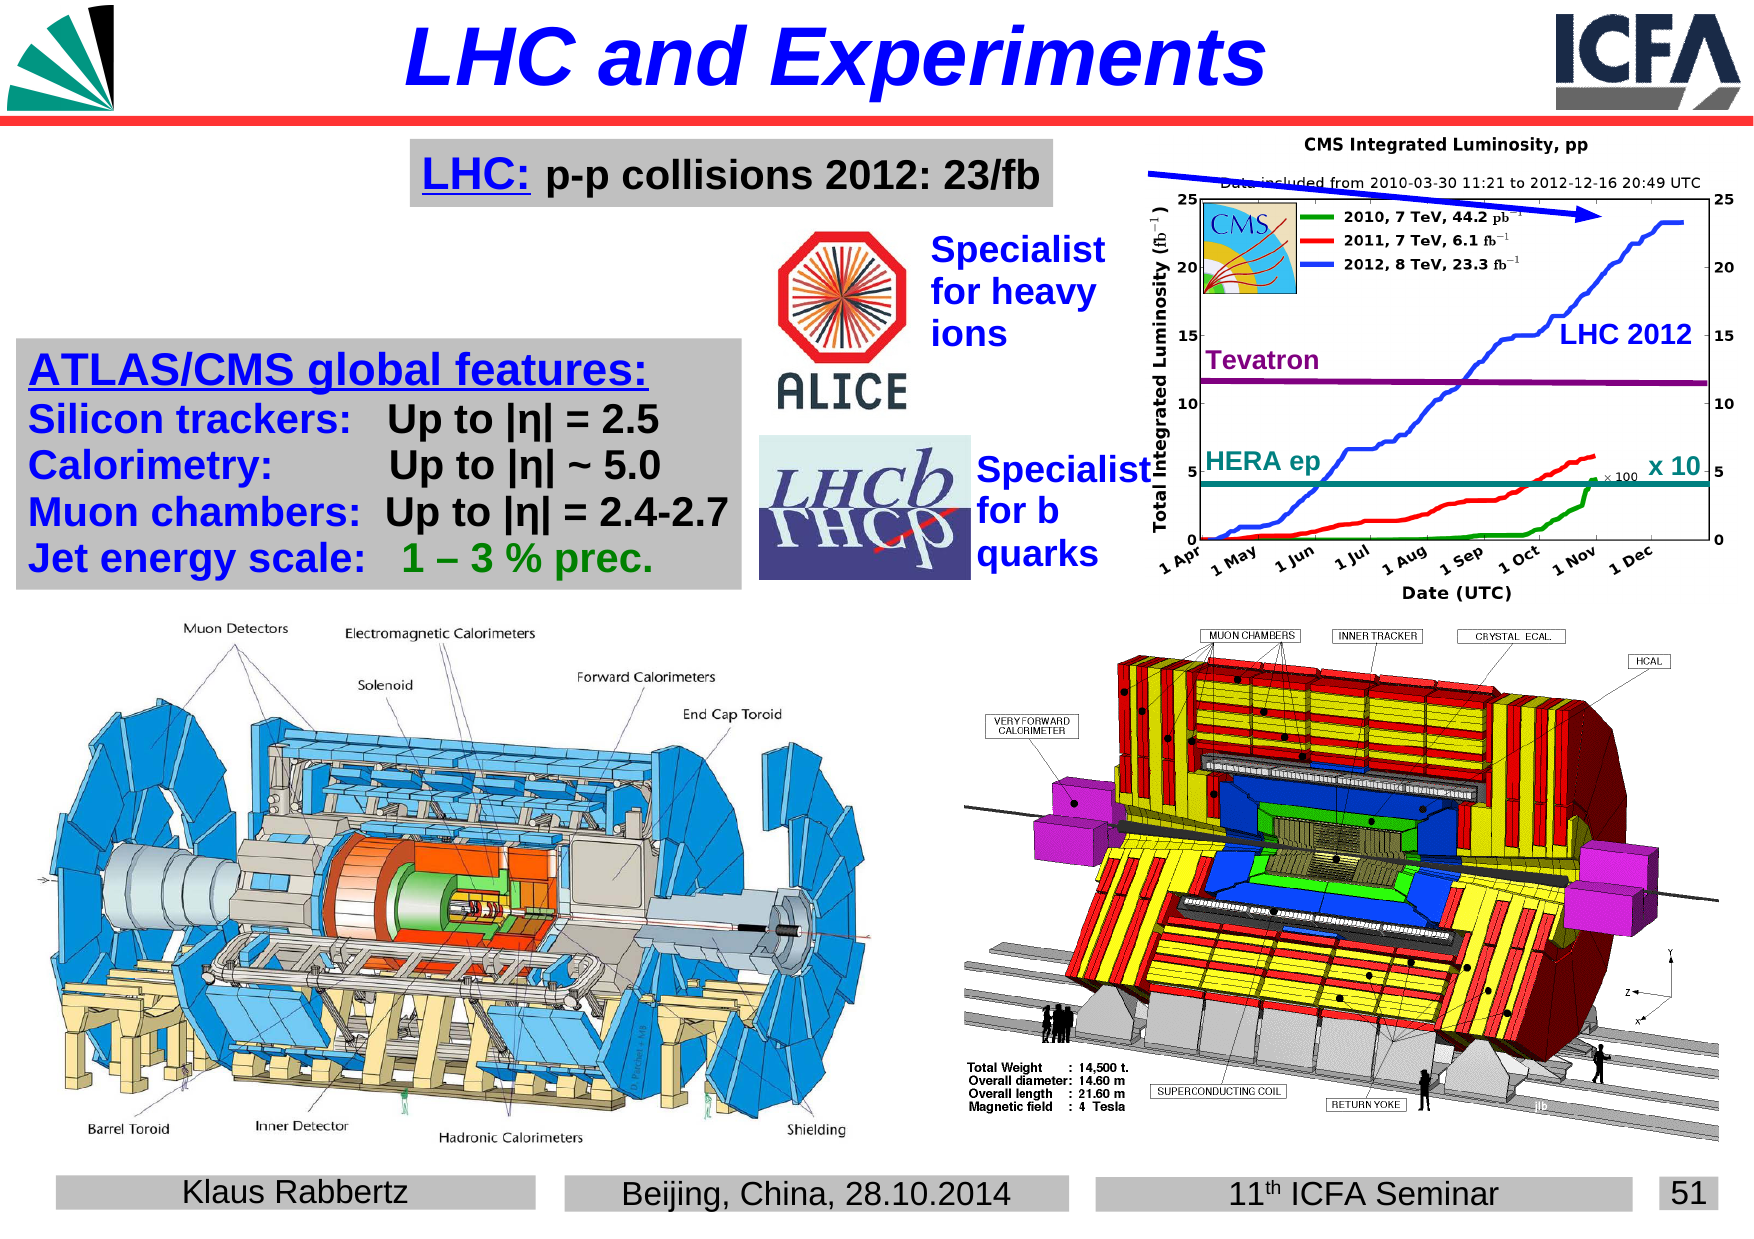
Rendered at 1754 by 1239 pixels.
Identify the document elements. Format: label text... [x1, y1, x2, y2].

picture [759, 435, 971, 580]
text_box Tevatron [1193, 339, 1329, 382]
text_box Specialist for heavy ions [918, 222, 1118, 361]
picture [1145, 135, 1738, 604]
text_box LHC: p-p collisions 2012: 23/fb [409, 138, 1053, 207]
title LHC and Experiments [129, 0, 1545, 114]
picture [1556, 14, 1741, 110]
picture [7, 5, 114, 112]
text_box ATLAS/CMS global features: Silicon trackers: Up to |η| = 2.5 Calorimetry: Up to |η| ~ 5.0 Muon chambers: Up to |η| = 2.4-2.7 Jet energy scale: 1 – 3 % prec. [16, 338, 742, 590]
text_box Specialist for b quarks [964, 442, 1164, 580]
text_box HERA ep [1193, 439, 1332, 482]
picture [964, 608, 1719, 1157]
picture [25, 609, 876, 1157]
picture [760, 221, 927, 425]
text_box x 10 [1636, 445, 1713, 488]
text_box LHC 2012 [1547, 312, 1706, 357]
